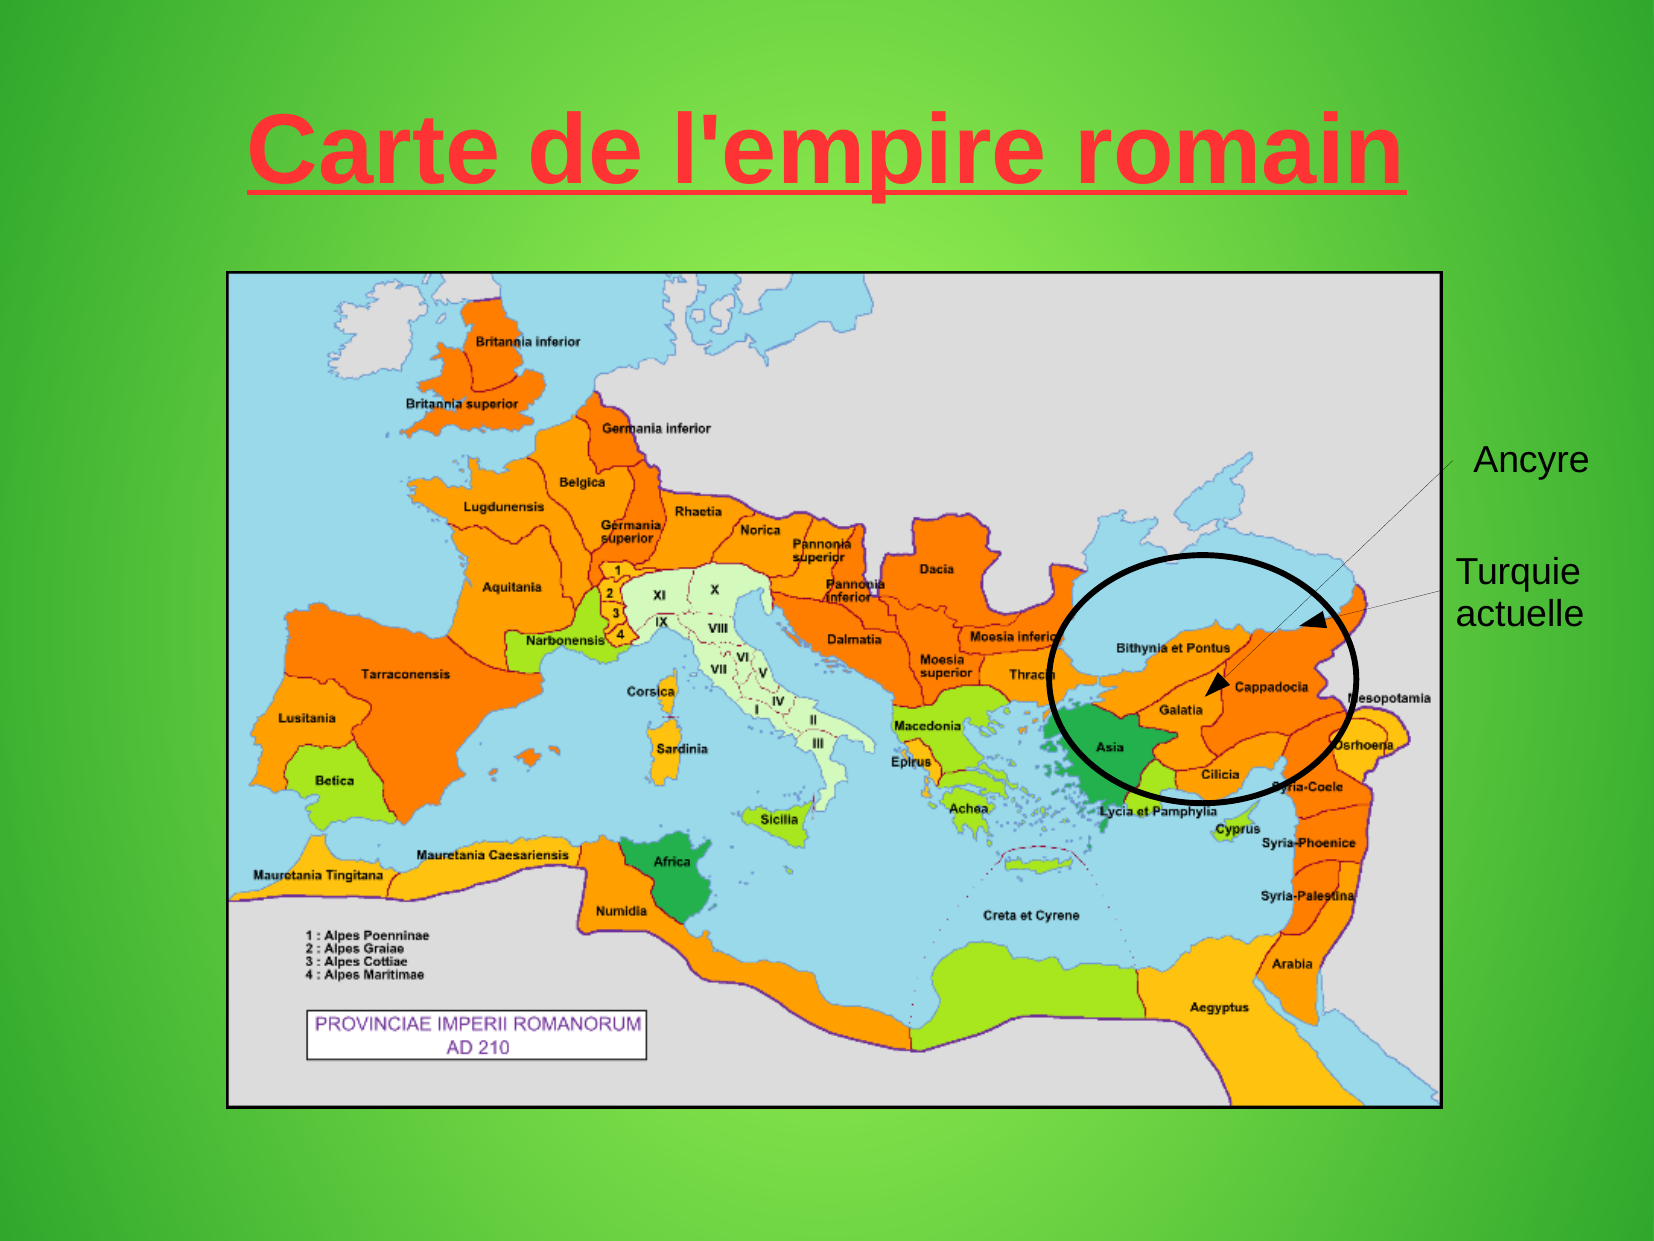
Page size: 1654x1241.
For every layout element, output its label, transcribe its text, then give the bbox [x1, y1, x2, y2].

picture [1053, 559, 1353, 800]
title Carte de l'empire romain [82, 47, 1571, 252]
picture [1317, 472, 1443, 615]
picture [226, 271, 1443, 1110]
text_box Ancyre [1458, 431, 1624, 489]
text_box Turquie actuelle [1440, 543, 1630, 643]
